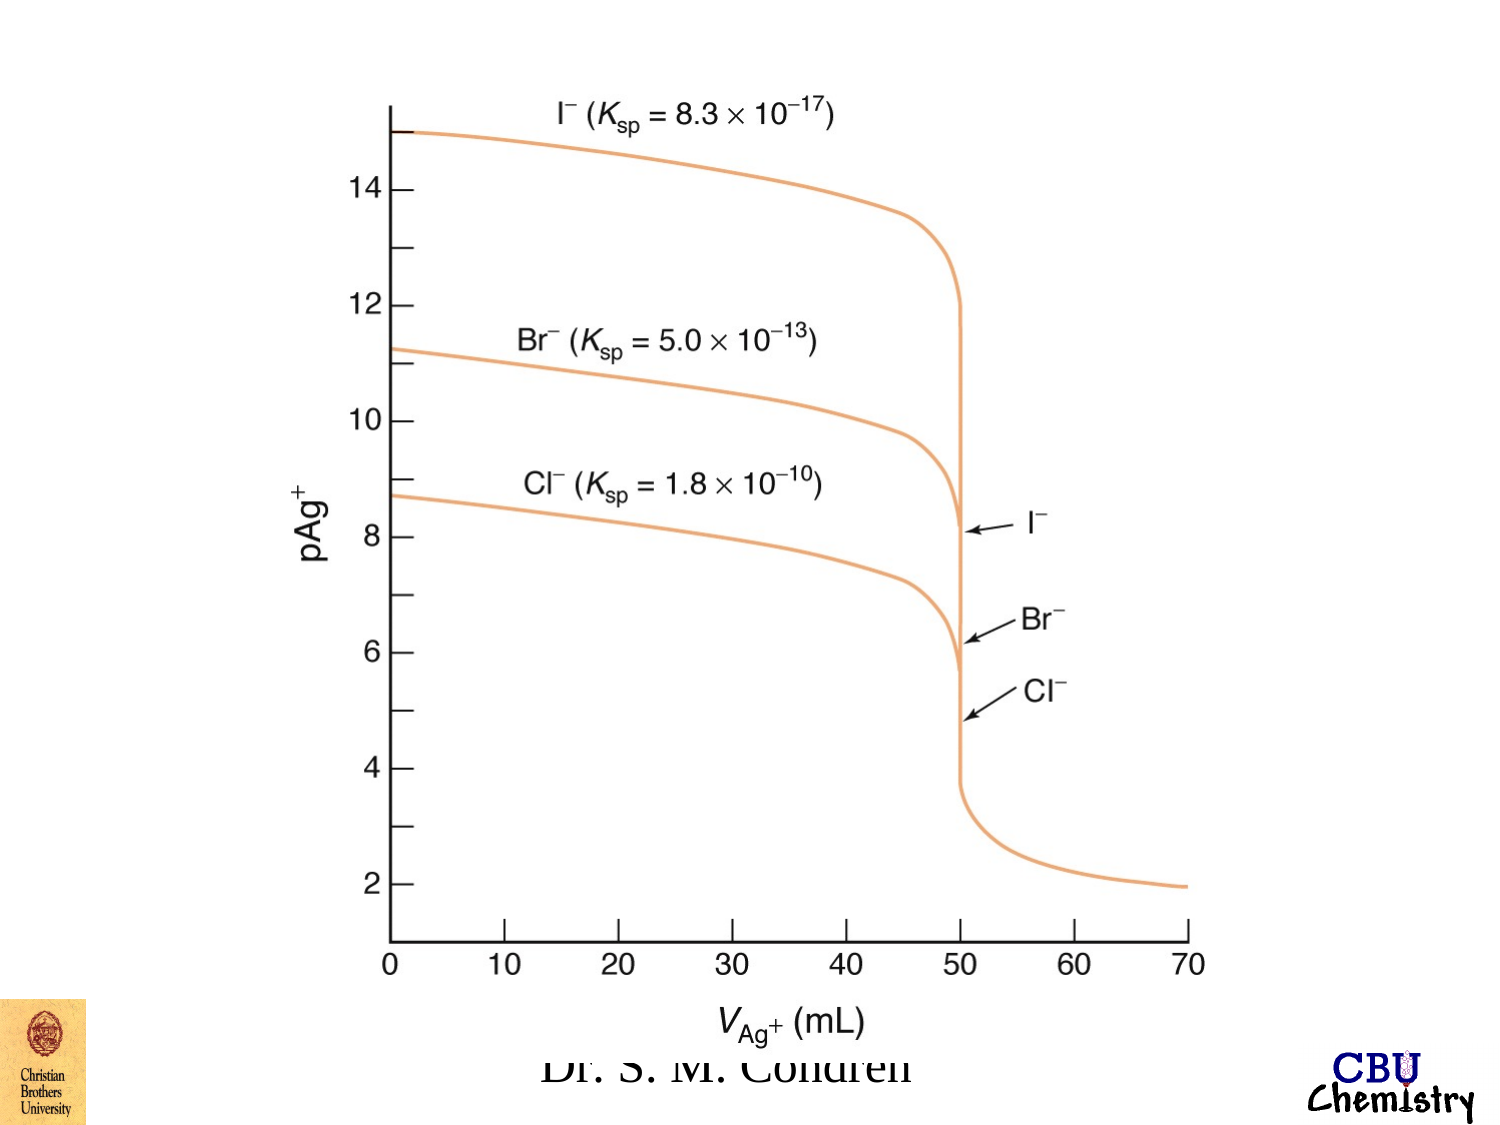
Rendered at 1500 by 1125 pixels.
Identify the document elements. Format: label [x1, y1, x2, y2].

picture [267, 62, 1233, 1063]
